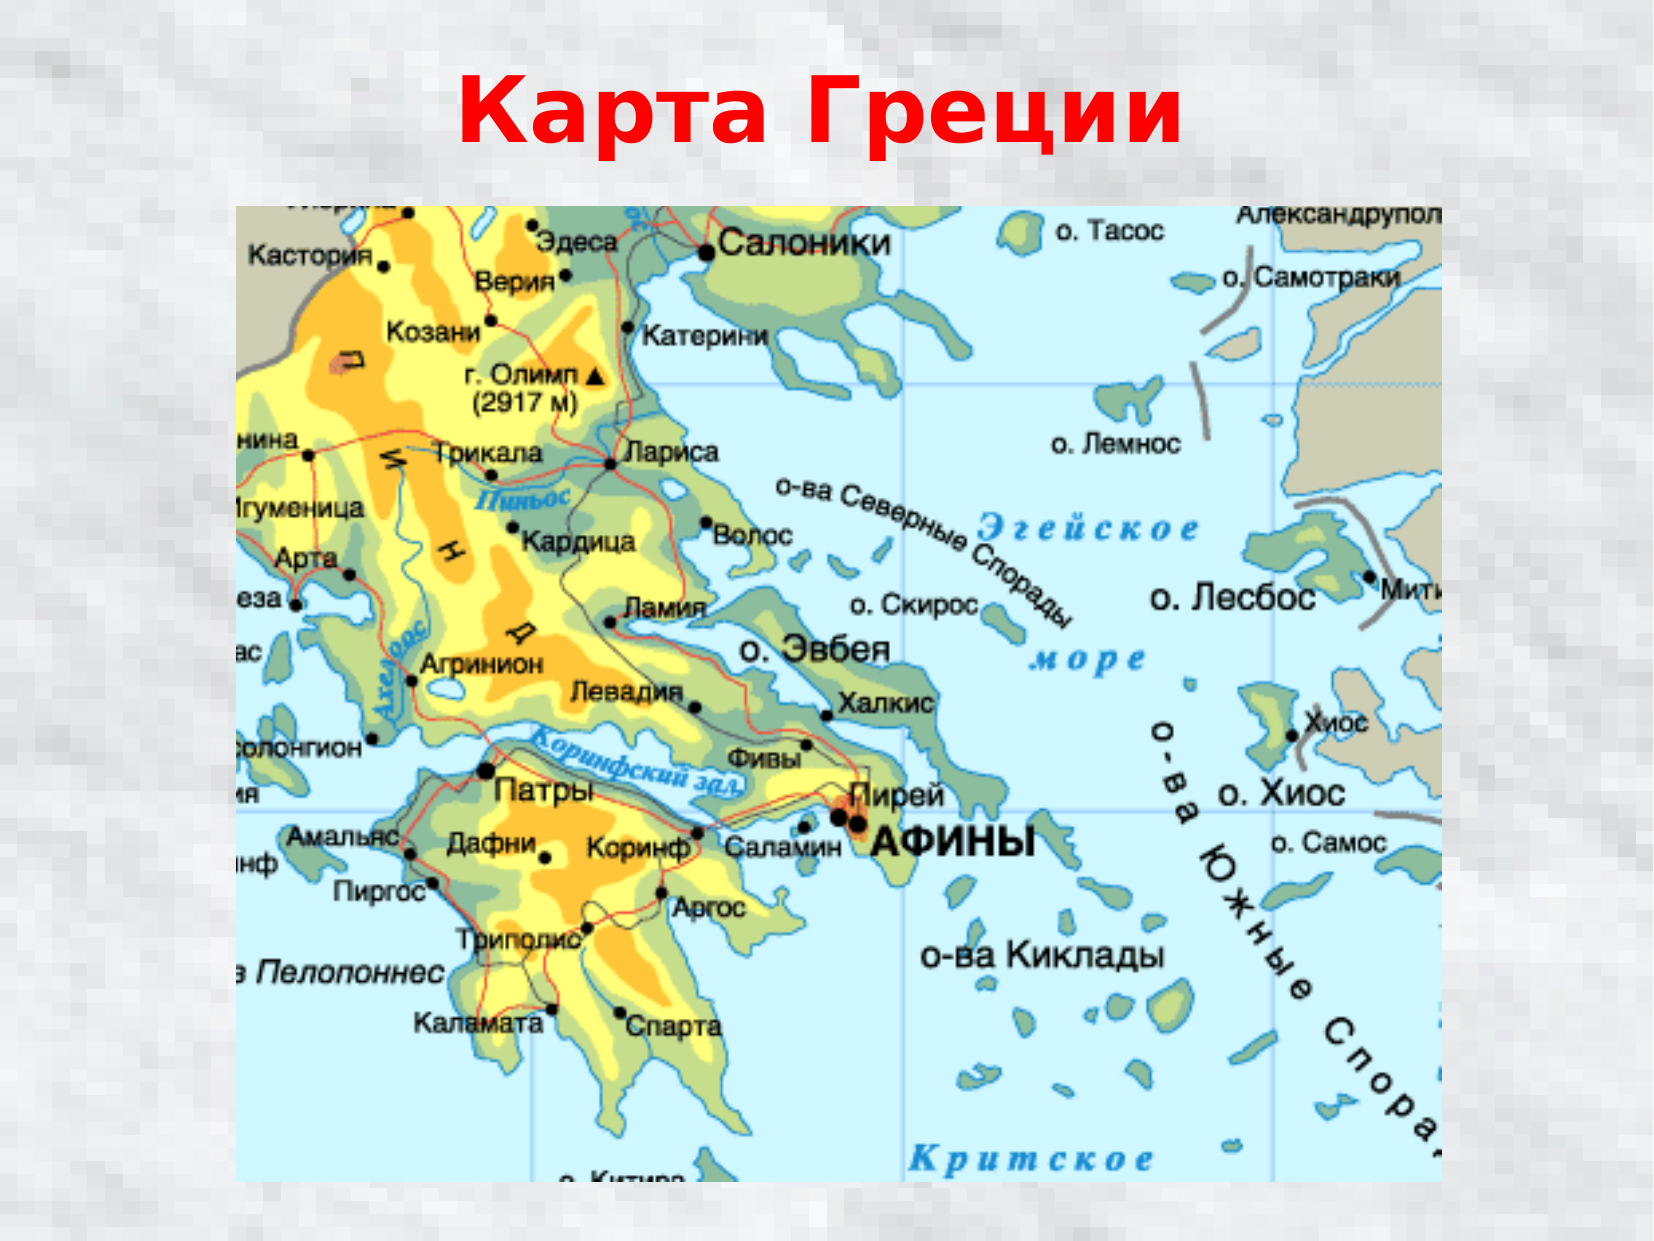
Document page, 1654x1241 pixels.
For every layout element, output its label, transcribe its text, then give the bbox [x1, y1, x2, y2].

title Карта Греции [76, 14, 1565, 207]
picture [0, 0, 1654, 1241]
